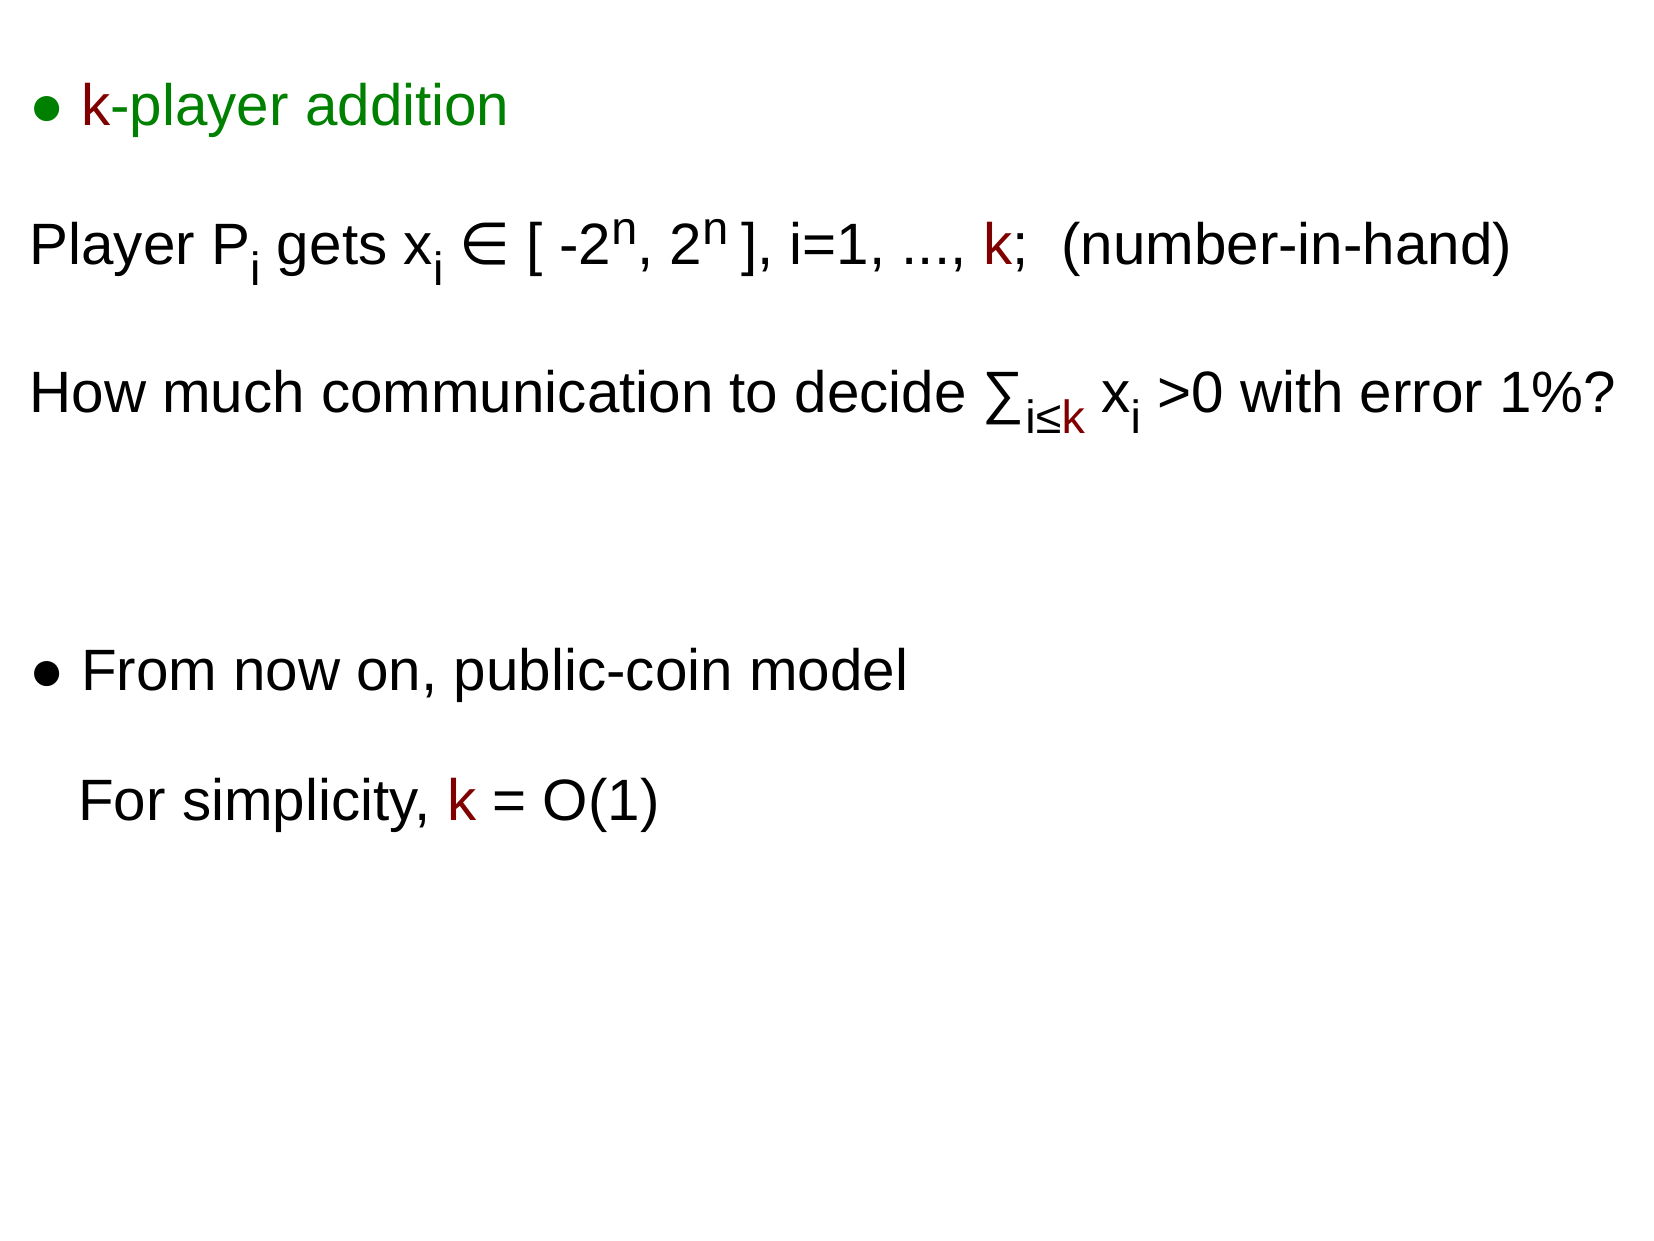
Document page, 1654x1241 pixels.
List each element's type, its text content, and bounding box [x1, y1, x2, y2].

text_box ● k-player addition Player Pi gets xi ∈ [ -2n, 2n ], i=1, ..., k; (number-in-hand) How much communication to decide ∑i≤k xi >0 with error 1%? ● From now on, public-coin model For simplicity, k = O(1) [15, 0, 1636, 1241]
